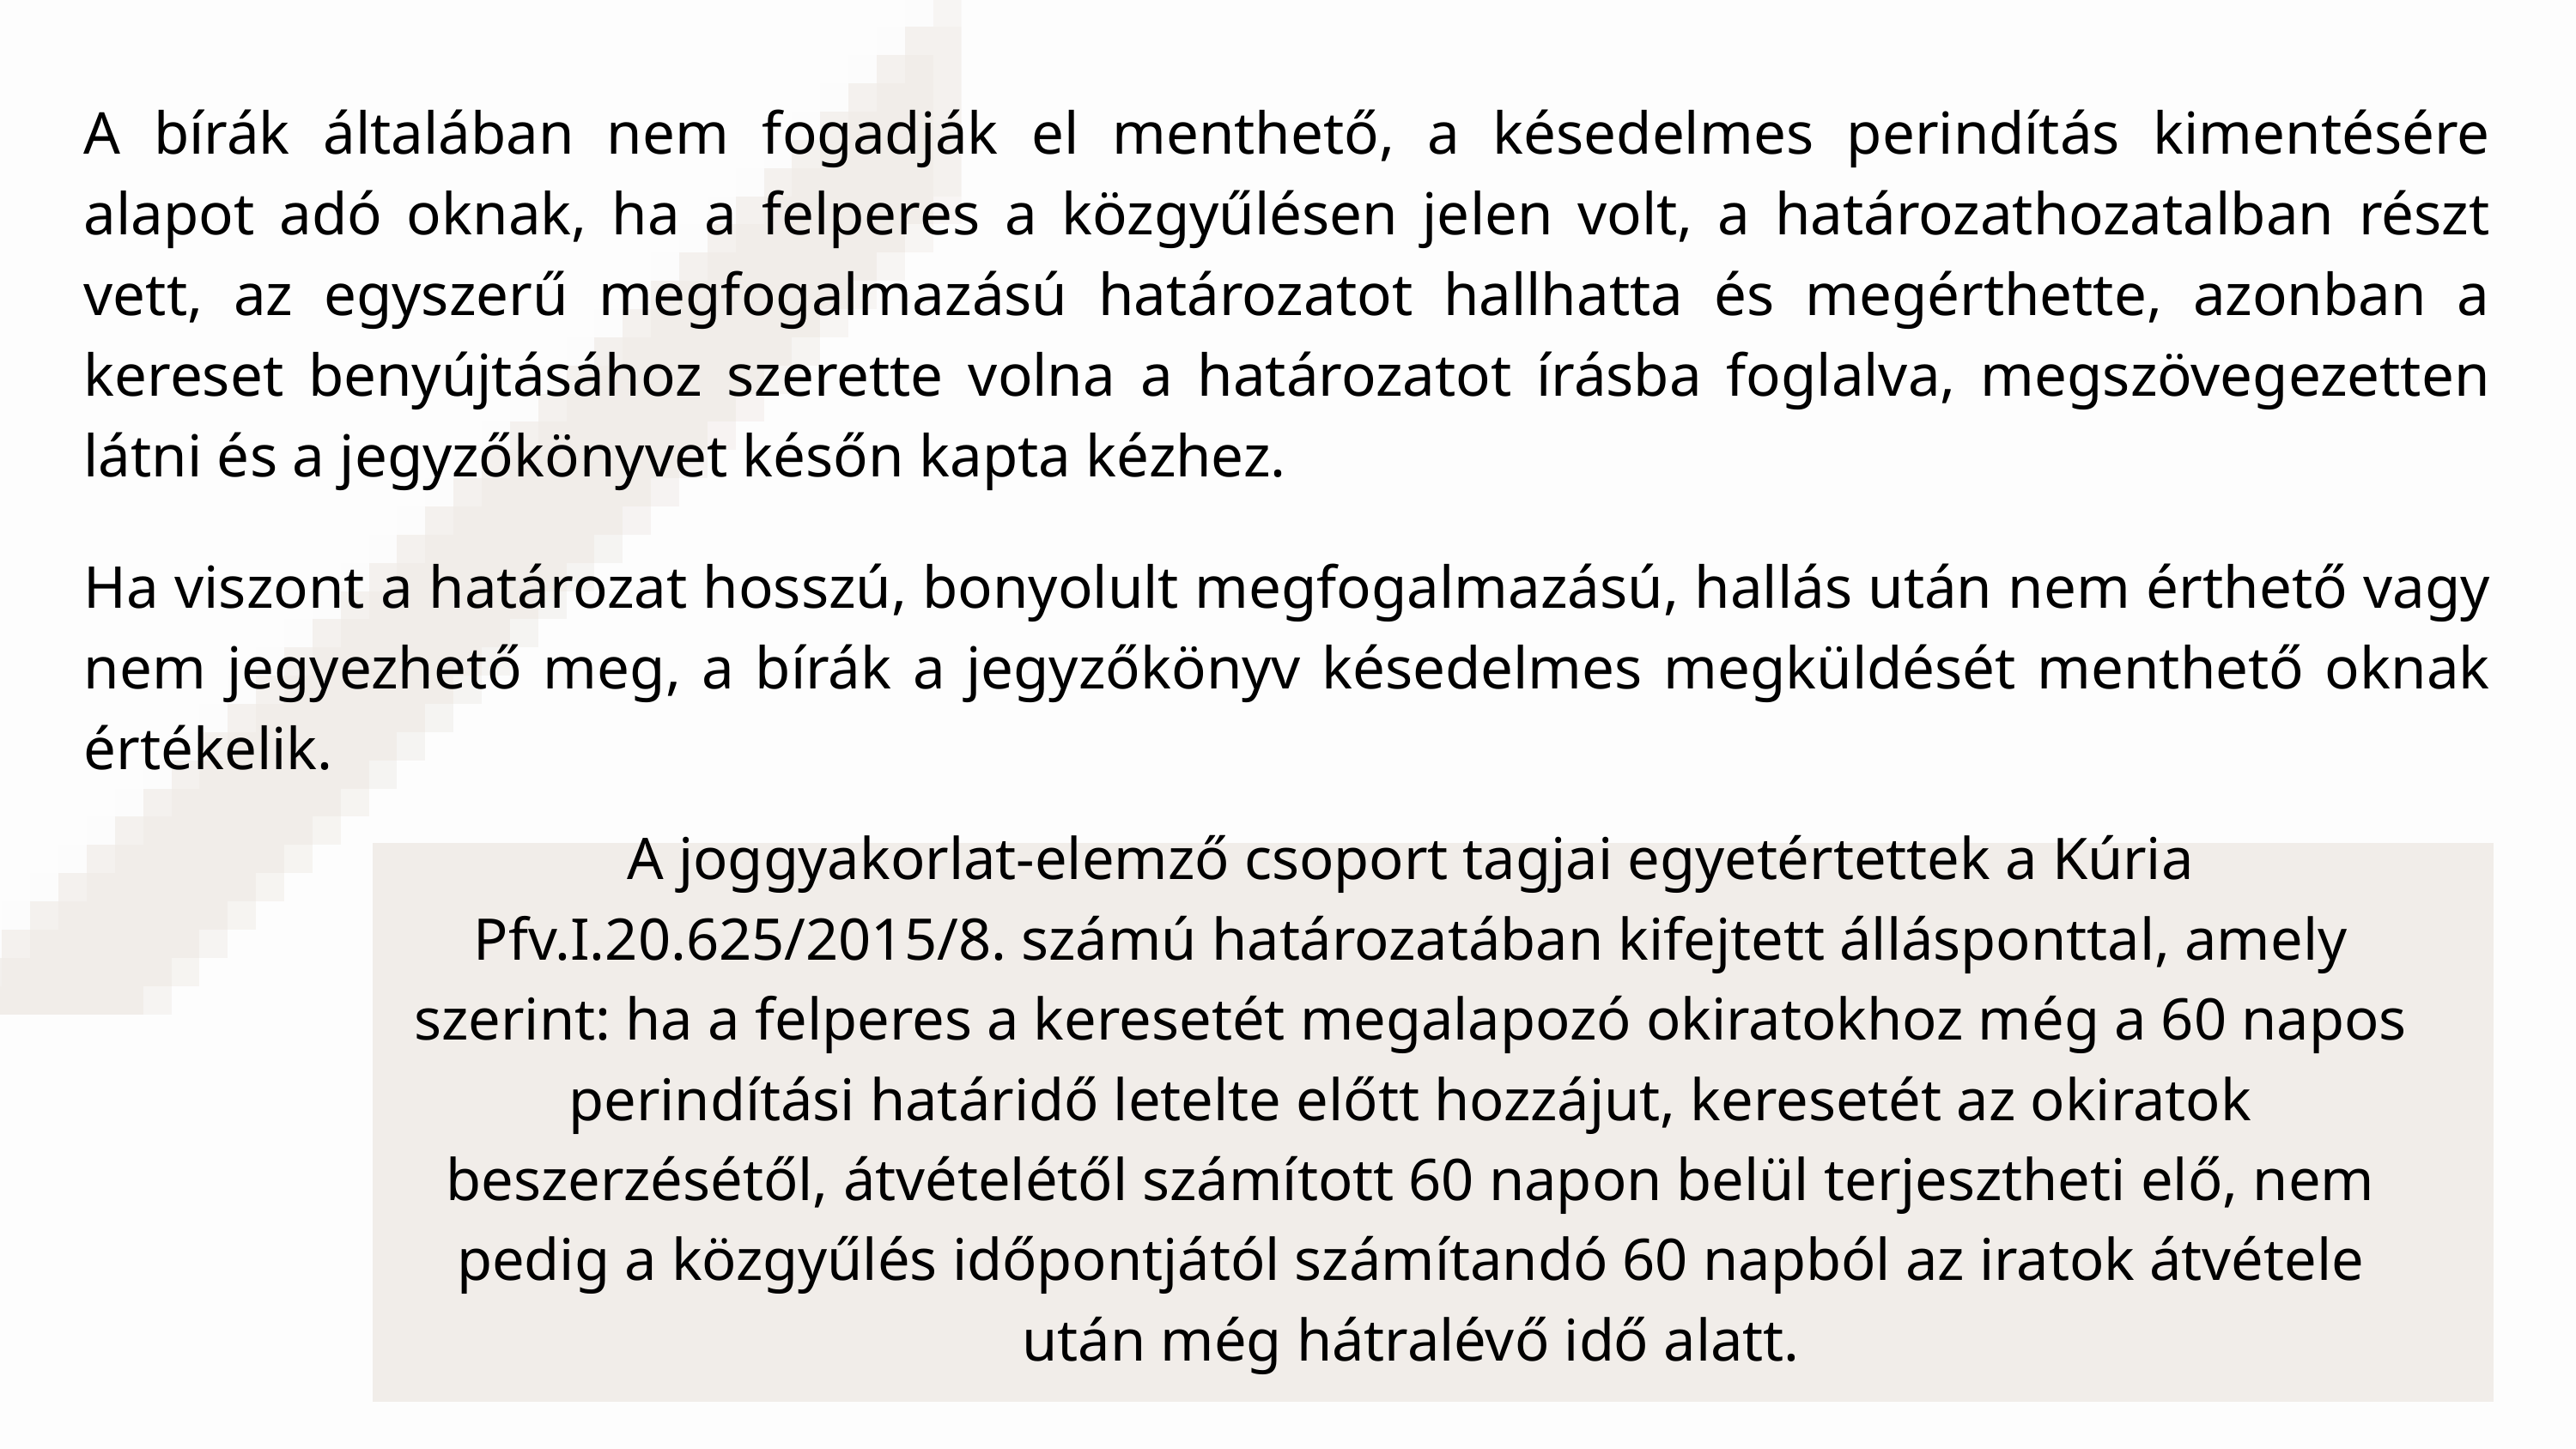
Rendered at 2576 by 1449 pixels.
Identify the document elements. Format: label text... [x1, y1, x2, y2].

text_box A joggyakorlat-elemző csoport tagjai egyetértettek a Kúria Pfv.I.20.625/2015/8. számú határozatában kifejtett állásponttal, amely szerint: ha a felperes a keresetét megalapozó okiratokhoz még a 60 napos perindítási határidő letelte előtt hozzájut, keresetét az okiratok beszerzésétől, átvételétől számított 60 napon belül terjesztheti elő, nem pedig a közgyűlés időpontjától számítandó 60 napból az iratok átvétele után még hátralévő idő alatt. [398, 810, 2423, 1373]
text_box [0, 0, 2494, 1402]
text_box A bírák általában nem fogadják el menthető, a késedelmes perindítás kimentésére alapot adó oknak, ha a felperes a közgyűlésen jelen volt, a határozathozatalban részt vett, az egyszerű megfogalmazású határozatot hallhatta és megérthette, azonban a kereset benyújtásához szerette volna a határozatot írásba foglalva, megszövegezetten látni és a jegyzőkönyvet későn kapta kézhez. Ha viszont a határozat hosszú, bonyolult megfogalmazású, hallás után nem érthető vagy nem jegyezhető meg, a bírák a jegyzőkönyv késedelmes megküldését menthető oknak értékelik. [83, 84, 2494, 781]
